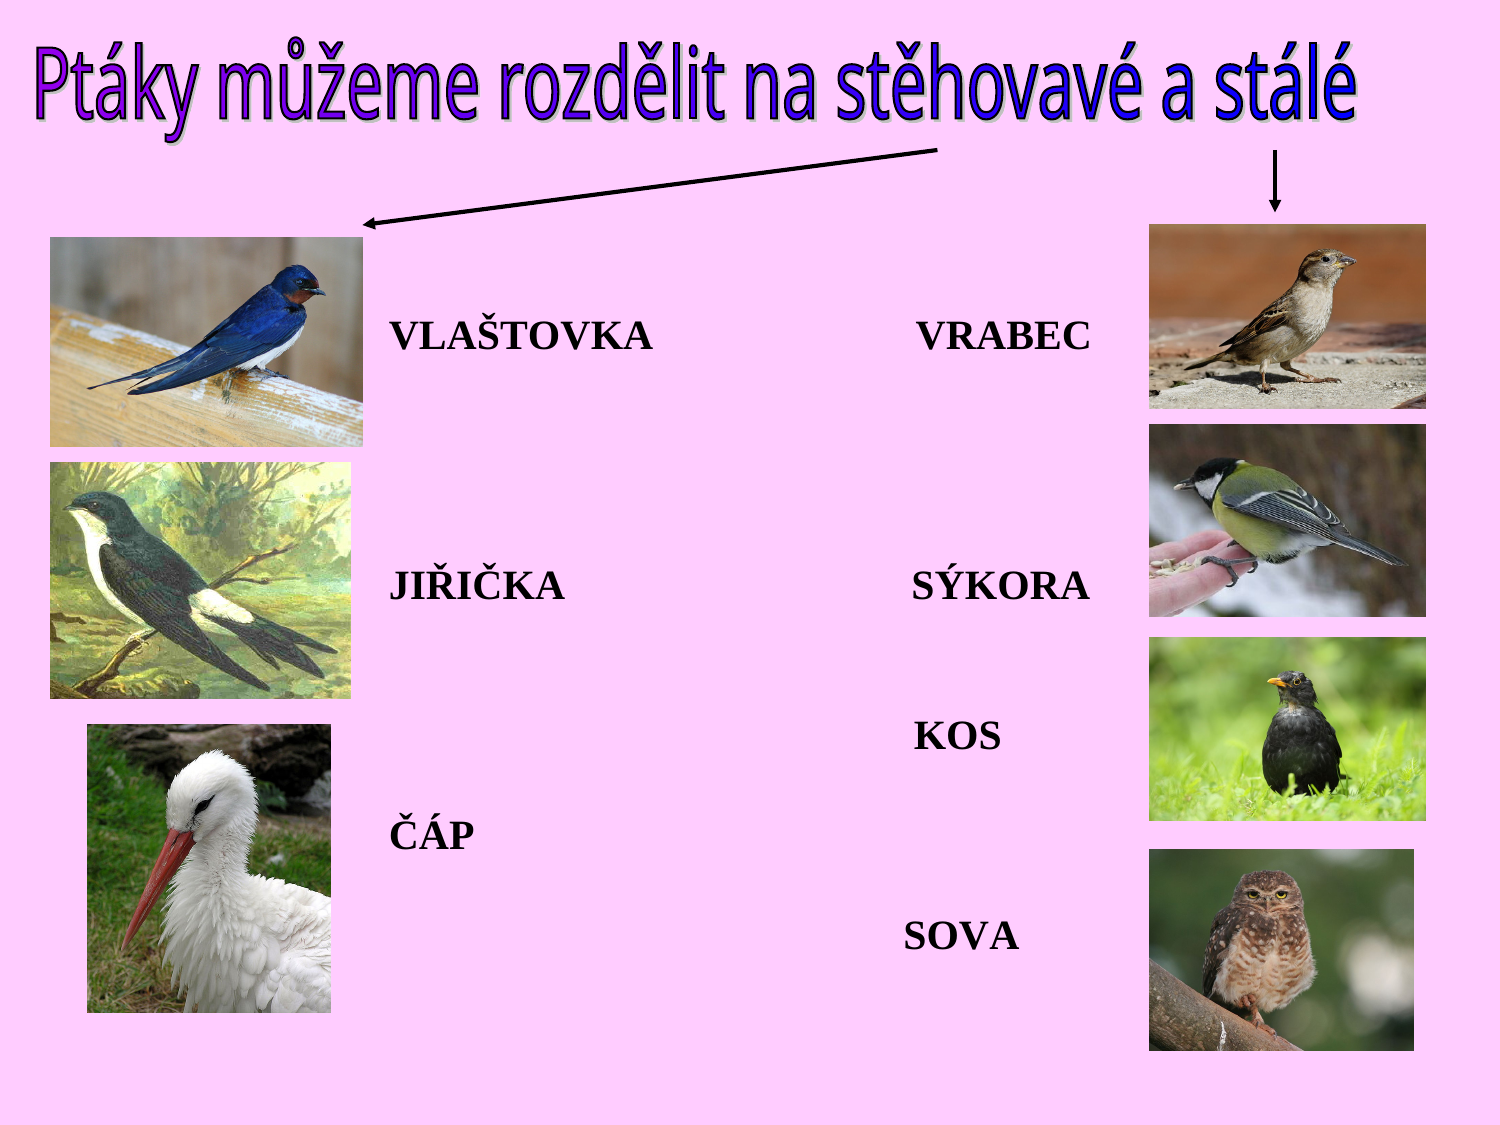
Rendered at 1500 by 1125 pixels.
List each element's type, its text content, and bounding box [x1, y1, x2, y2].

picture [87, 724, 331, 1013]
text_box Ptáky můžeme rozdělit na stěhovavé a stálé [502, 64, 523, 119]
text_box Ptáky můžeme rozdělit na stěhovavé a stálé [447, 64, 477, 120]
picture [50, 462, 351, 699]
text_box Ptáky můžeme rozdělit na stěhovavé a stálé [318, 65, 344, 119]
text_box Ptáky můžeme rozdělit na stěhovavé a stálé [595, 43, 627, 120]
text_box Ptáky můžeme rozdělit na stěhovavé a stálé [1245, 53, 1267, 120]
text_box Ptáky můžeme rozdělit na stěhovavé a stálé [349, 64, 380, 120]
text_box Ptáky můžeme rozdělit na stěhovavé a stálé [96, 64, 126, 120]
text_box Ptáky můžeme rozdělit na stěhovavé a stálé [785, 64, 814, 120]
picture [50, 237, 363, 447]
text_box Ptáky můžeme rozdělit na stěhovavé a stálé [1217, 64, 1242, 120]
text_box Ptáky můžeme rozdělit na stěhovavé a stálé [893, 64, 924, 120]
text_box Ptáky můžeme rozdělit na stěhovavé a stálé [747, 64, 777, 119]
picture [1149, 224, 1426, 409]
text_box Ptáky můžeme rozdělit na stěhovavé a stálé [702, 53, 724, 120]
text_box Ptáky můžeme rozdělit na stěhovavé a stálé [838, 64, 864, 120]
text_box Ptáky můžeme rozdělit na stěhovavé a stálé [1271, 64, 1300, 120]
text_box Ptáky můžeme rozdělit na stěhovavé a stálé [37, 47, 68, 119]
text_box Ptáky můžeme rozdělit na stěhovavé a stálé [1040, 64, 1069, 120]
text_box Ptáky můžeme rozdělit na stěhovavé a stálé [280, 65, 311, 120]
text_box Ptáky můžeme rozdělit na stěhovavé a stálé [220, 64, 271, 119]
text_box Ptáky můžeme rozdělit na stěhovavé a stálé [931, 43, 962, 119]
text_box VLAŠTOVKA VRABEC JIŘIČKA SÝKORA KOS ČÁP SOVA [373, 299, 1108, 966]
text_box Ptáky můžeme rozdělit na stěhovavé a stálé [388, 64, 439, 119]
text_box Ptáky můžeme rozdělit na stěhovavé a stálé [526, 64, 559, 120]
picture [1149, 849, 1414, 1051]
text_box Ptáky můžeme rozdělit na stěhovavé a stálé [970, 64, 1003, 120]
picture [1149, 637, 1426, 821]
text_box Ptáky můžeme rozdělit na stěhovavé a stálé [1073, 65, 1107, 119]
text_box Ptáky můžeme rozdělit na stěhovavé a stálé [1163, 64, 1192, 120]
text_box Ptáky můžeme rozdělit na stěhovavé a stálé [635, 64, 665, 120]
text_box Ptáky můžeme rozdělit na stěhovavé a stálé [563, 65, 590, 119]
text_box Ptáky můžeme rozdělit na stěhovavé a stálé [165, 65, 199, 143]
text_box Ptáky můžeme rozdělit na stěhovavé a stálé [1004, 65, 1038, 119]
text_box Ptáky můžeme rozdělit na stěhovavé a stálé [135, 43, 165, 119]
text_box Ptáky můžeme rozdělit na stěhovavé a stálé [71, 53, 93, 120]
text_box Ptáky můžeme rozdělit na stěhovavé a stálé [1110, 64, 1141, 120]
picture [1149, 424, 1426, 617]
text_box Ptáky můžeme rozdělit na stěhovavé a stálé [867, 53, 889, 120]
text_box Ptáky můžeme rozdělit na stěhovavé a stálé [1324, 64, 1355, 120]
